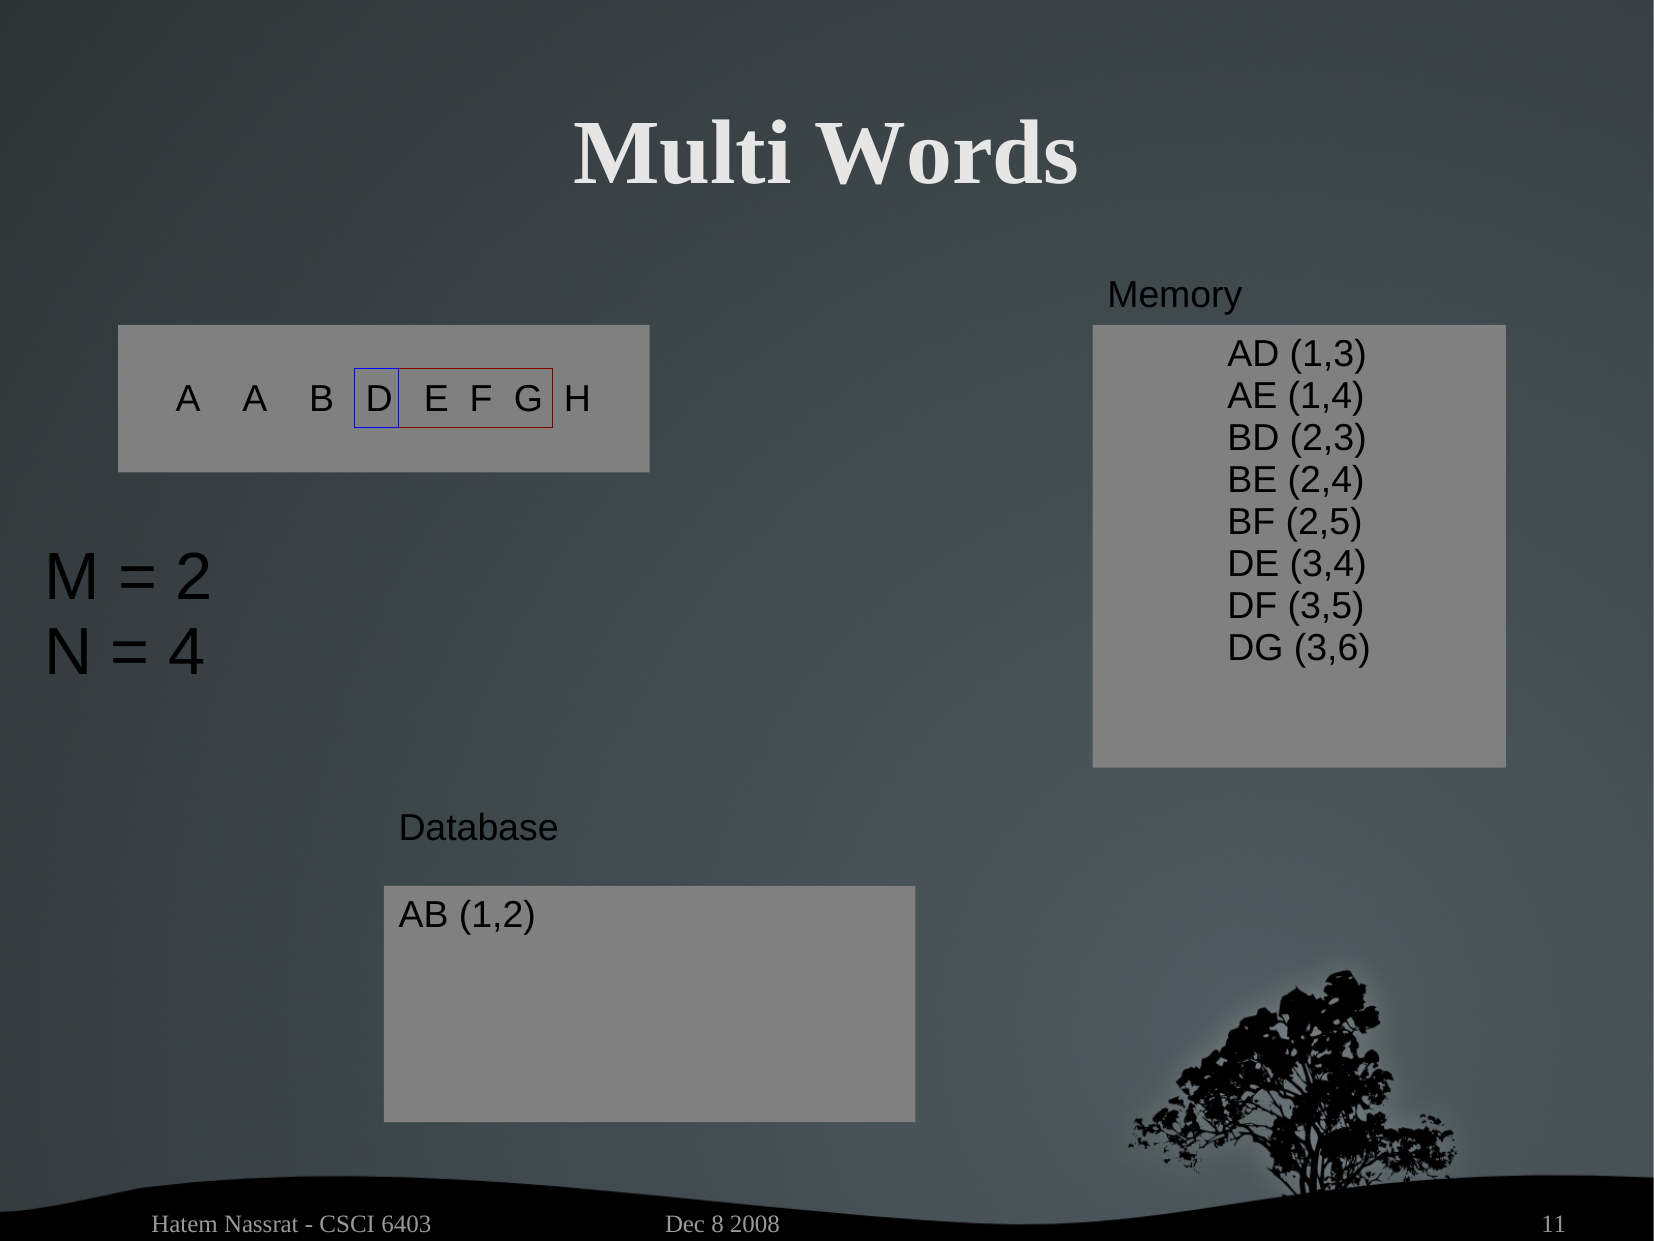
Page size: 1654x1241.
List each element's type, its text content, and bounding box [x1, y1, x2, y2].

text_box AB (1,2) [383, 885, 916, 1123]
text_box A A B D E F G H [118, 324, 650, 473]
picture [0, 0, 1654, 1241]
text_box Database [383, 799, 591, 857]
text_box Memory [1092, 265, 1258, 323]
text_box AD (1,3) AE (1,4) BD (2,3) BE (2,4) BF (2,5) DE (3,4) DF (3,5) DG (3,6) [1092, 324, 1506, 768]
text_box M = 2 N = 4 [29, 531, 237, 695]
title Multi Words [82, 49, 1571, 257]
